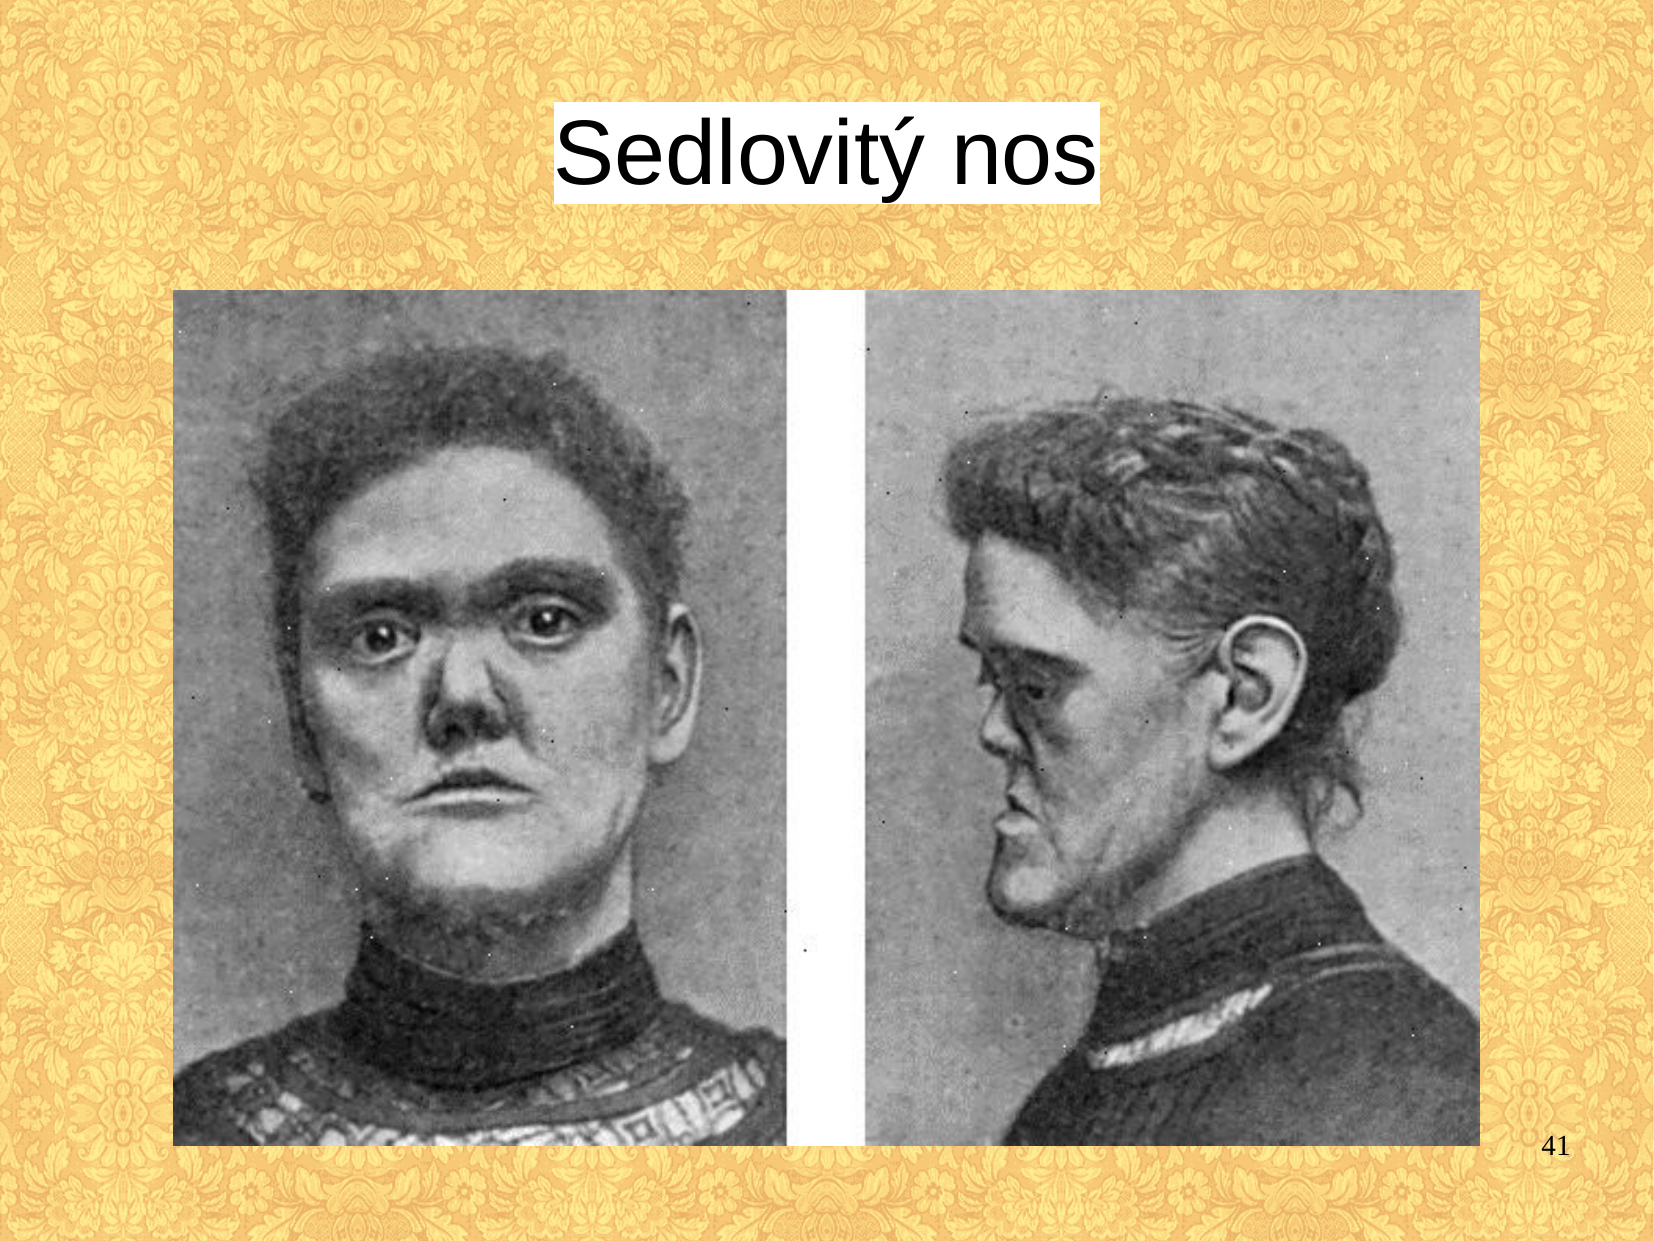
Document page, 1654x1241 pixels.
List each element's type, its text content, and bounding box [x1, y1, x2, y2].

picture [0, 0, 1654, 1241]
title Sedlovitý nos [82, 49, 1571, 257]
